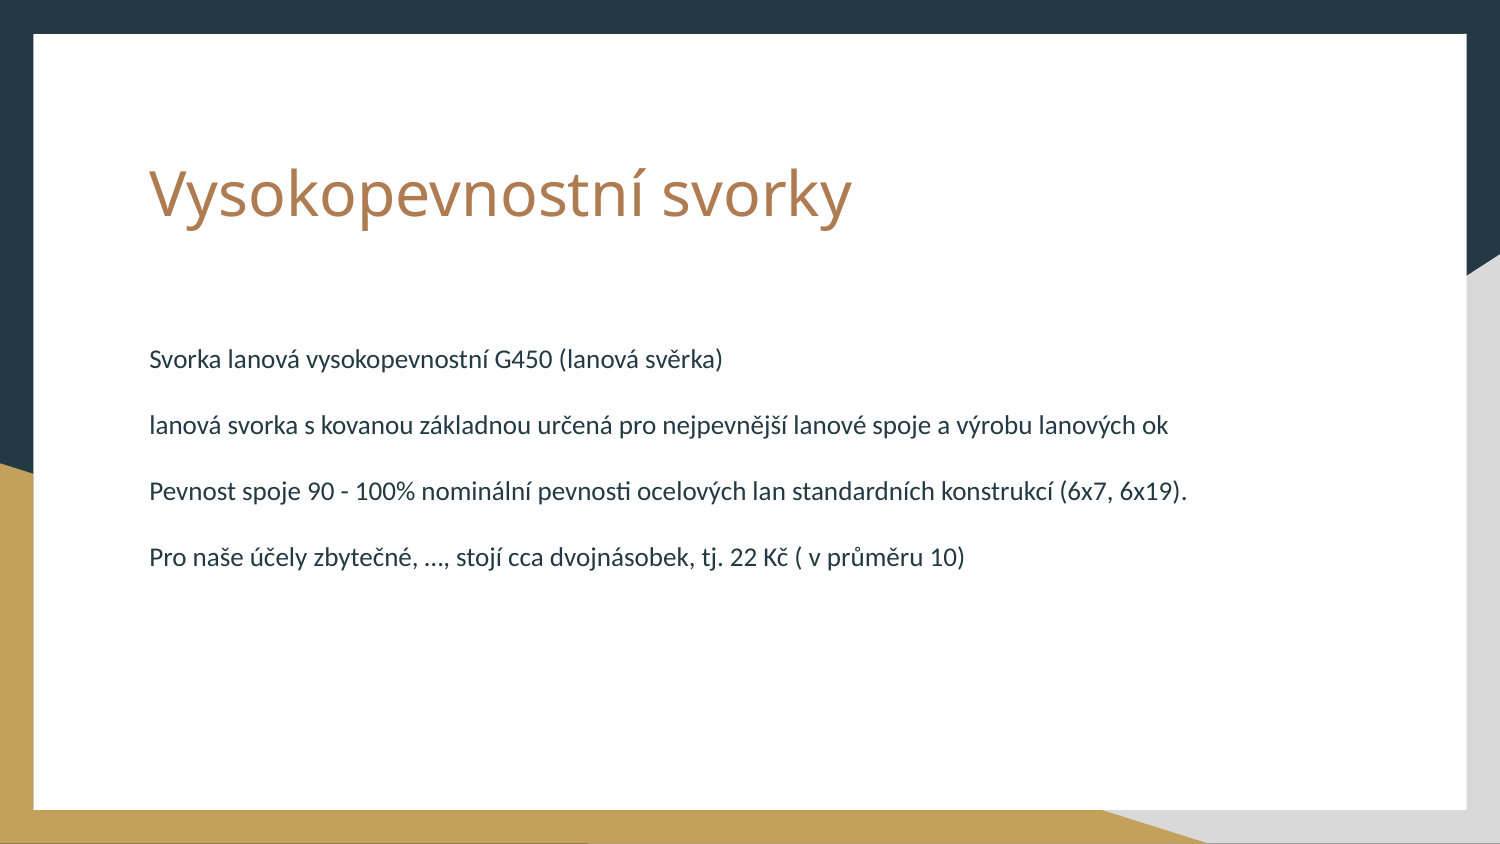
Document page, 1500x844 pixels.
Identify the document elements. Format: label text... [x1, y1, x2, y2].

list Svorka lanová vysokopevnostní G450 (lanová svěrka) lanová svorka s kovanou základnou určená pro nejpevnější lanové spoje a výrobu lanových ok Pevnost spoje 90 - 100% nominální pevnosti ocelových lan standardních konstrukcí (6x7, 6x19). Pro naše účely zbytečné, …, stojí cca dvojnásobek, tj. 22 Kč ( v průměru 10) [134, 326, 1366, 729]
title Vysokopevnostní svorky [134, 138, 1366, 296]
